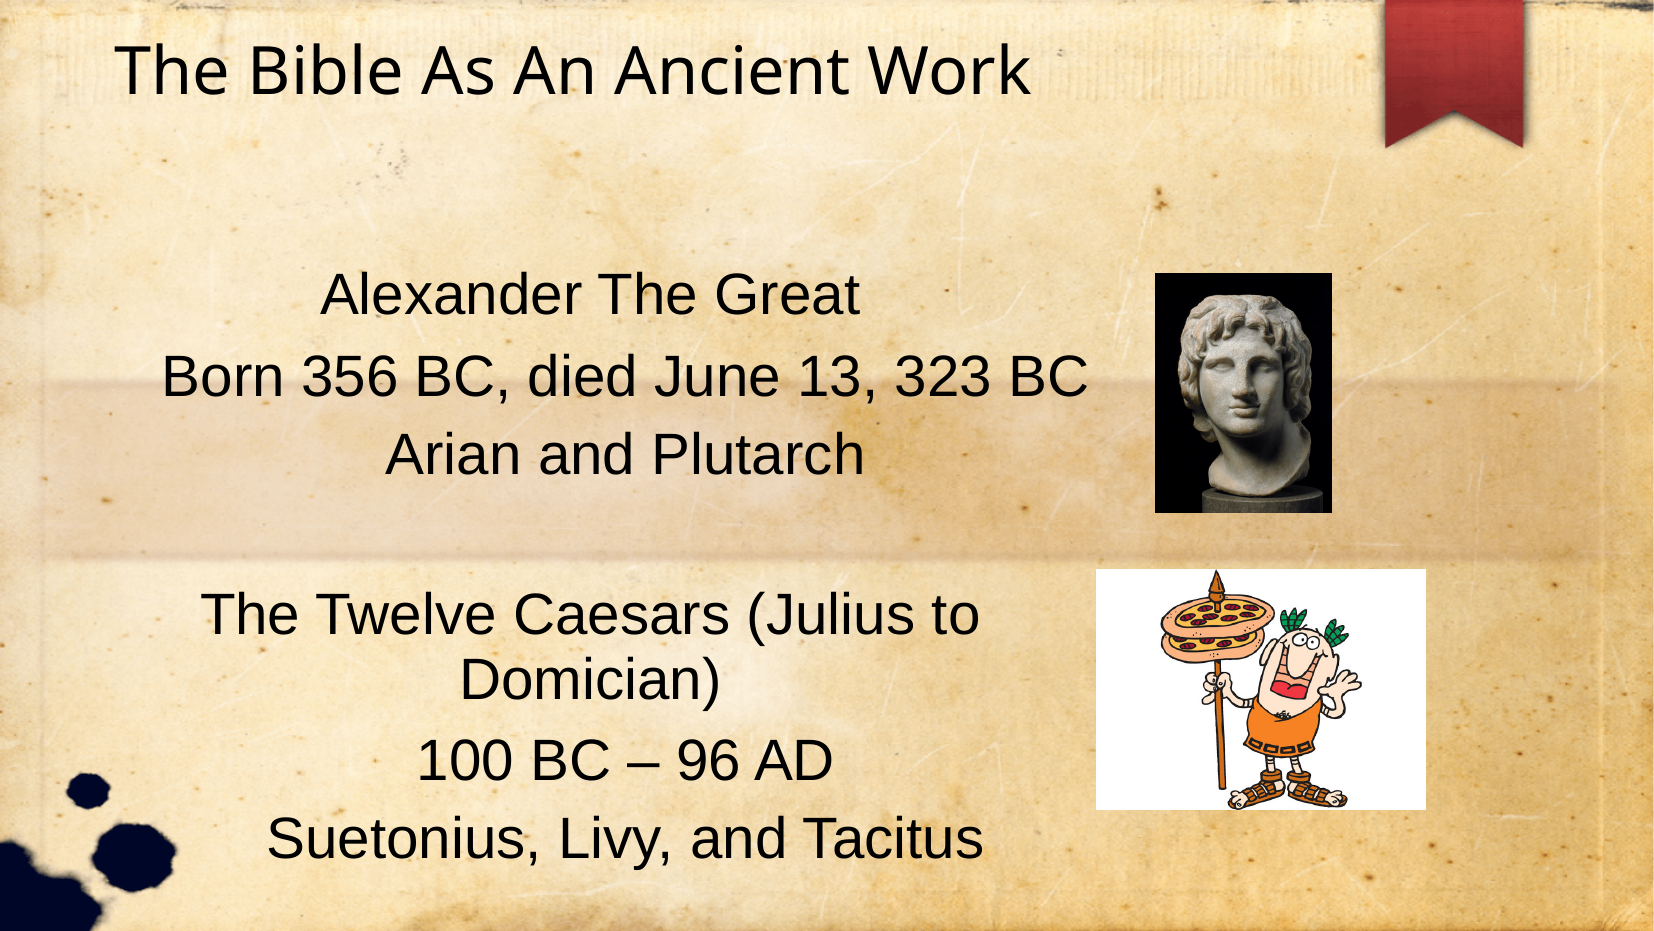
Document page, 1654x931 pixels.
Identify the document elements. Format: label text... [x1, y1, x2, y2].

title The Bible As An Ancient Work [1, 0, 1146, 164]
list Alexander The Great Born 356 BC, died June 13, 323 BC Arian and Plutarch The Twelve Caesars (Julius to Domician) 100 BC – 96 AD Suetonius, Livy, and Tacitus [6, 262, 1105, 886]
picture [0, 0, 1654, 931]
